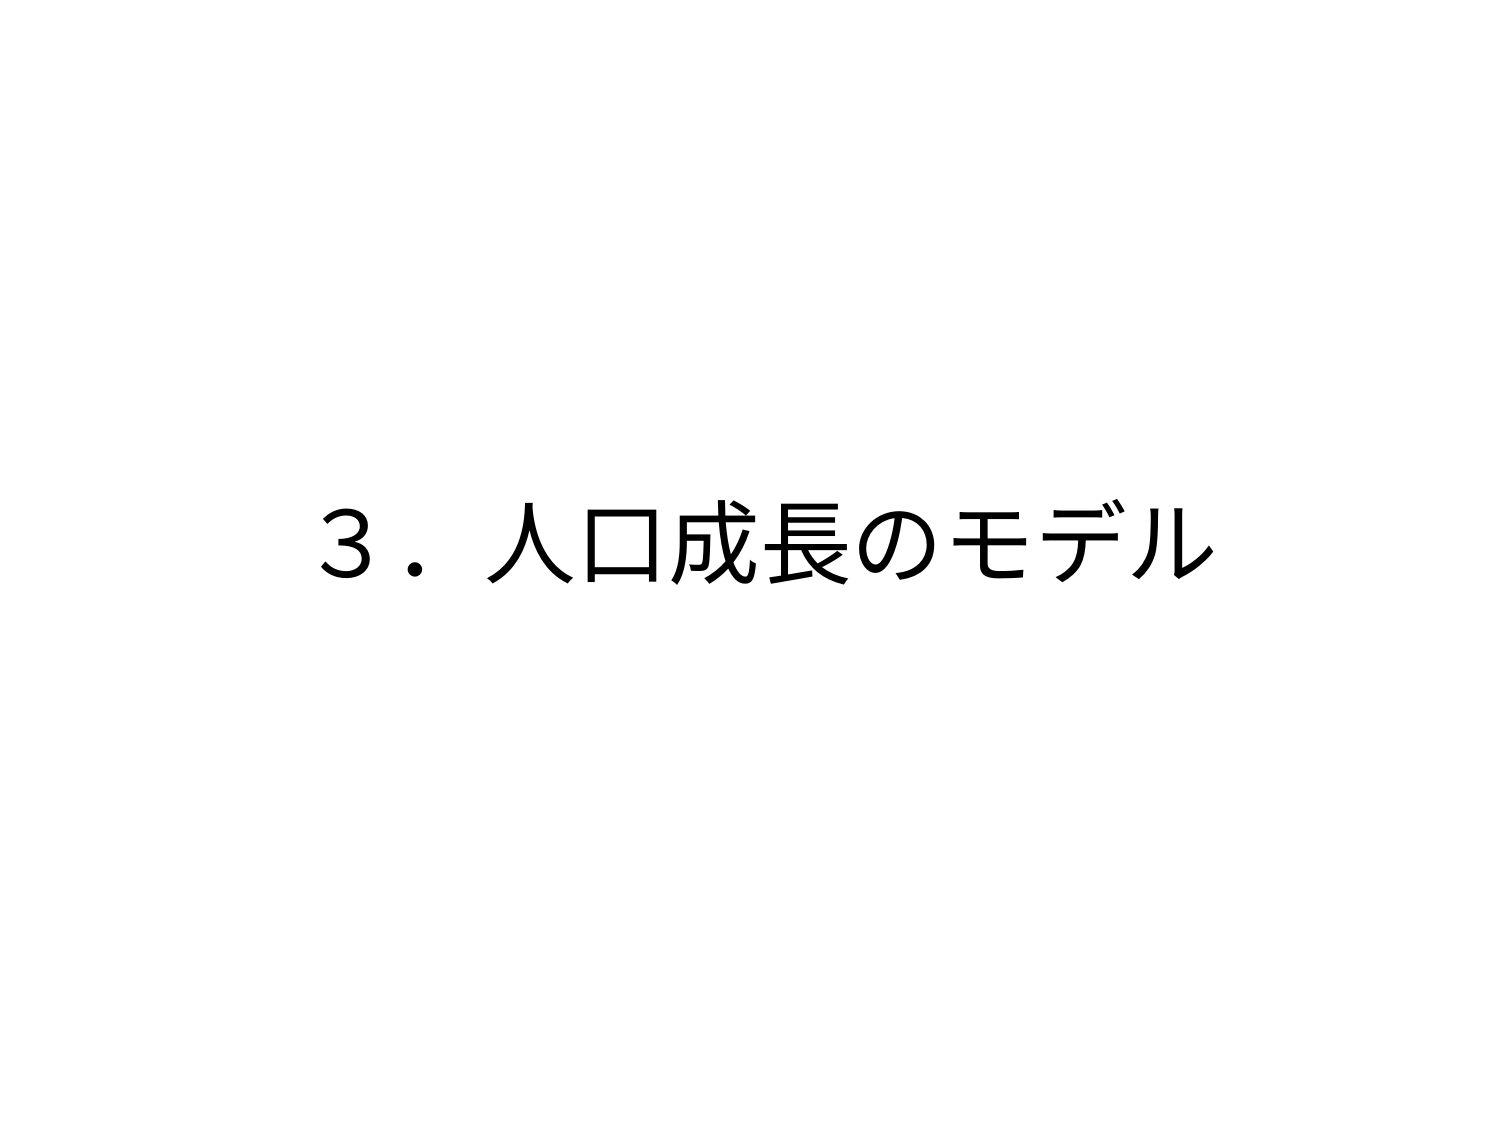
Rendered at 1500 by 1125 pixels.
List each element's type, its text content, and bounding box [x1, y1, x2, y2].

title ３．人口成長のモデル [122, 419, 1398, 656]
